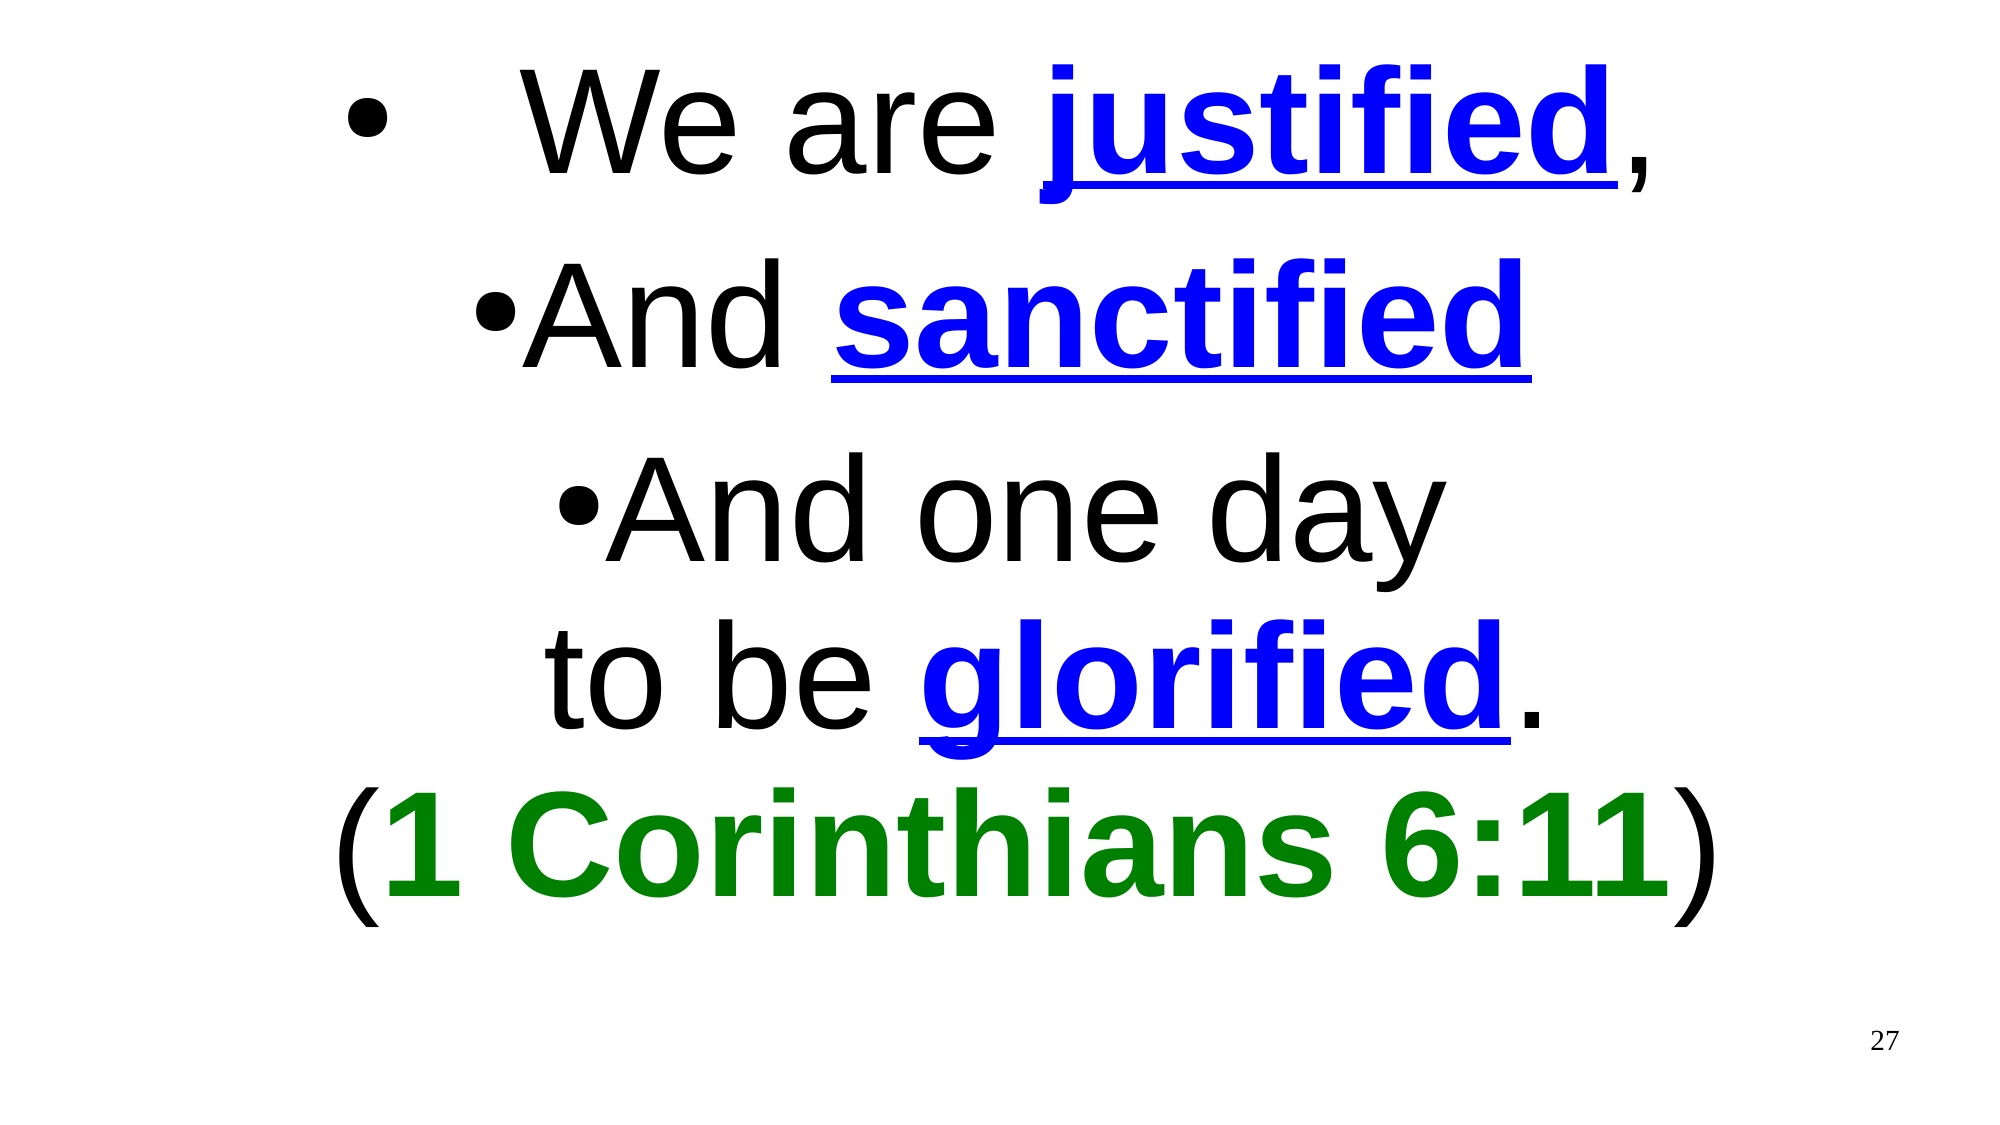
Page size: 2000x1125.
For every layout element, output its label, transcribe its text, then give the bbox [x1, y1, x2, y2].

list We are justified, And sanctified And one day to be glorified. (1 Corinthians 6:11) [37, 37, 1988, 1088]
